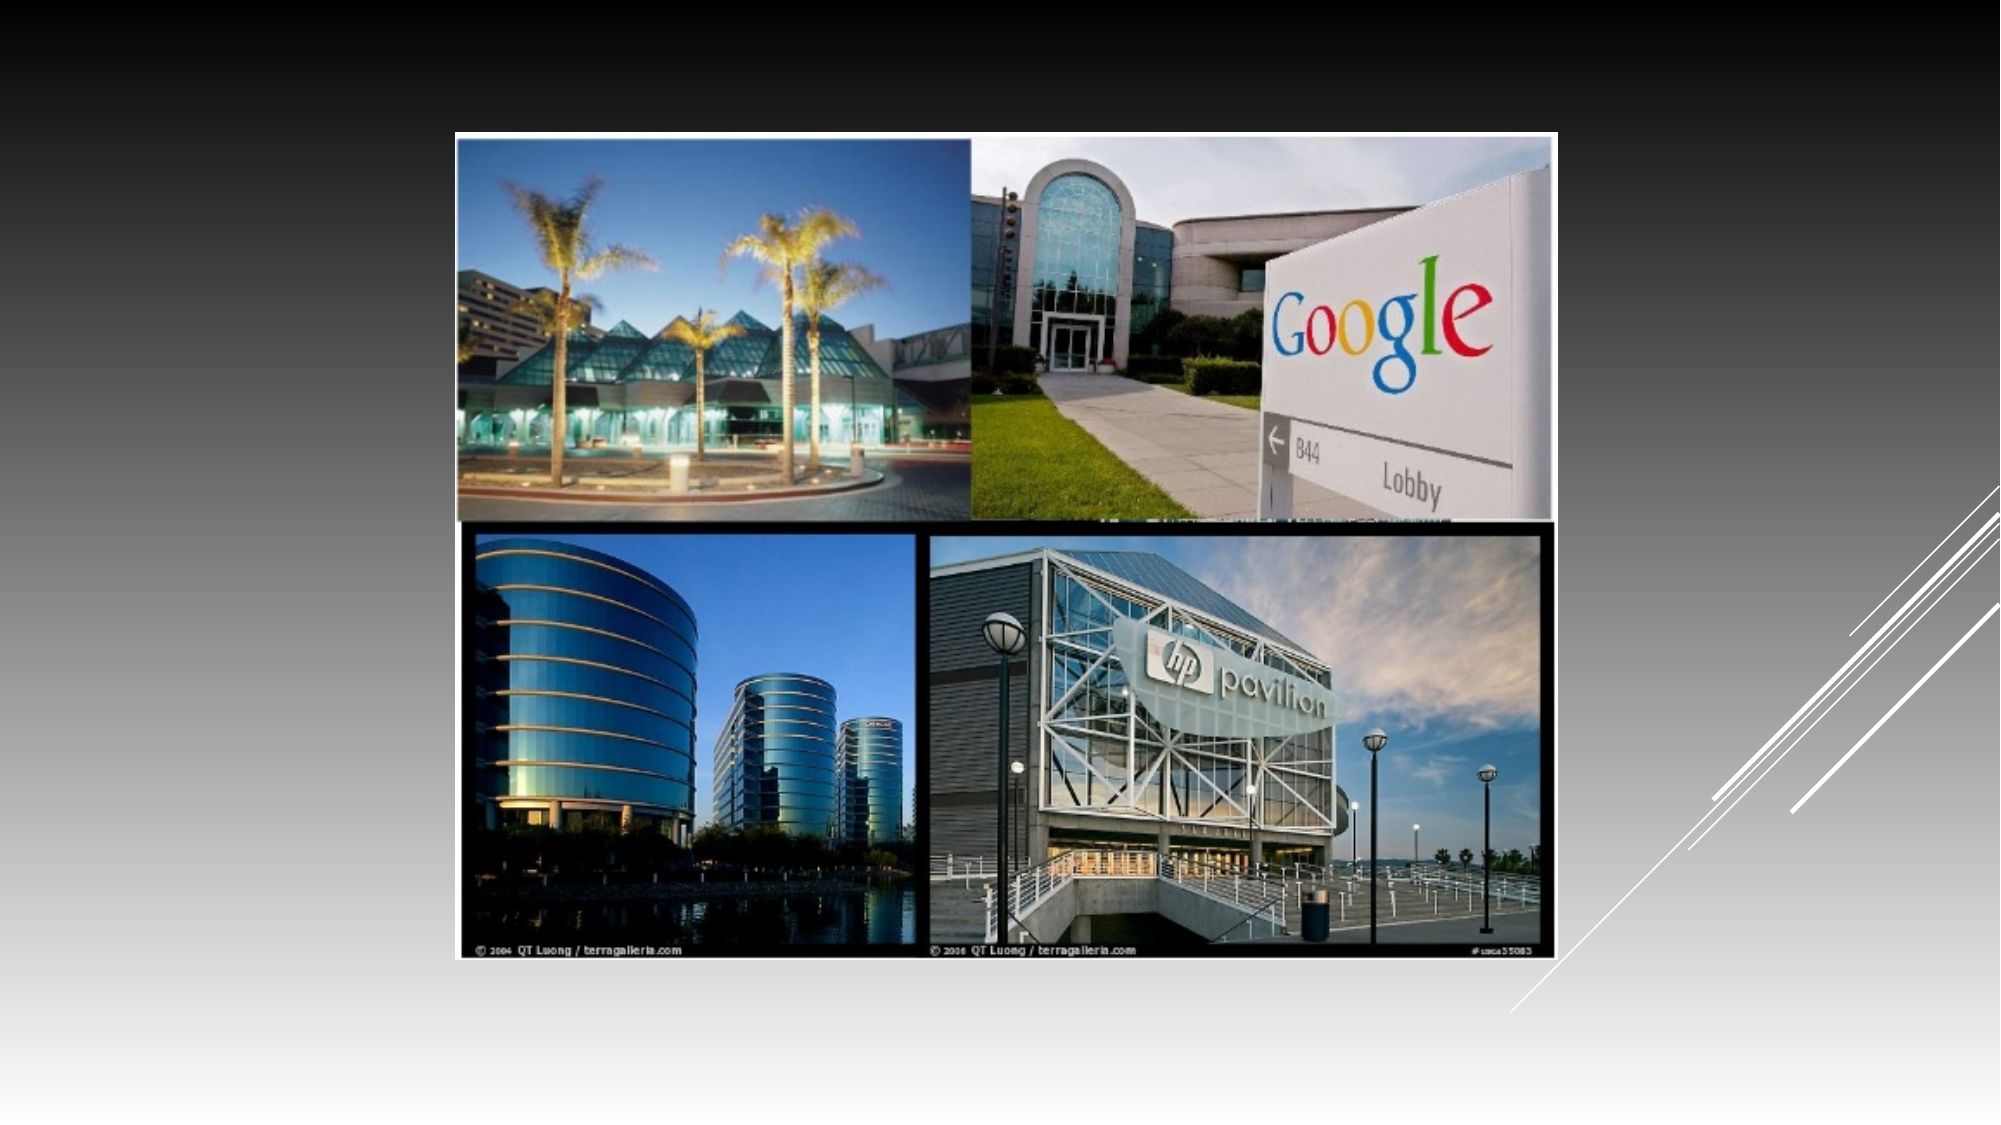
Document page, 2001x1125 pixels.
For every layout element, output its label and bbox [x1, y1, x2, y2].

picture [455, 132, 1558, 960]
